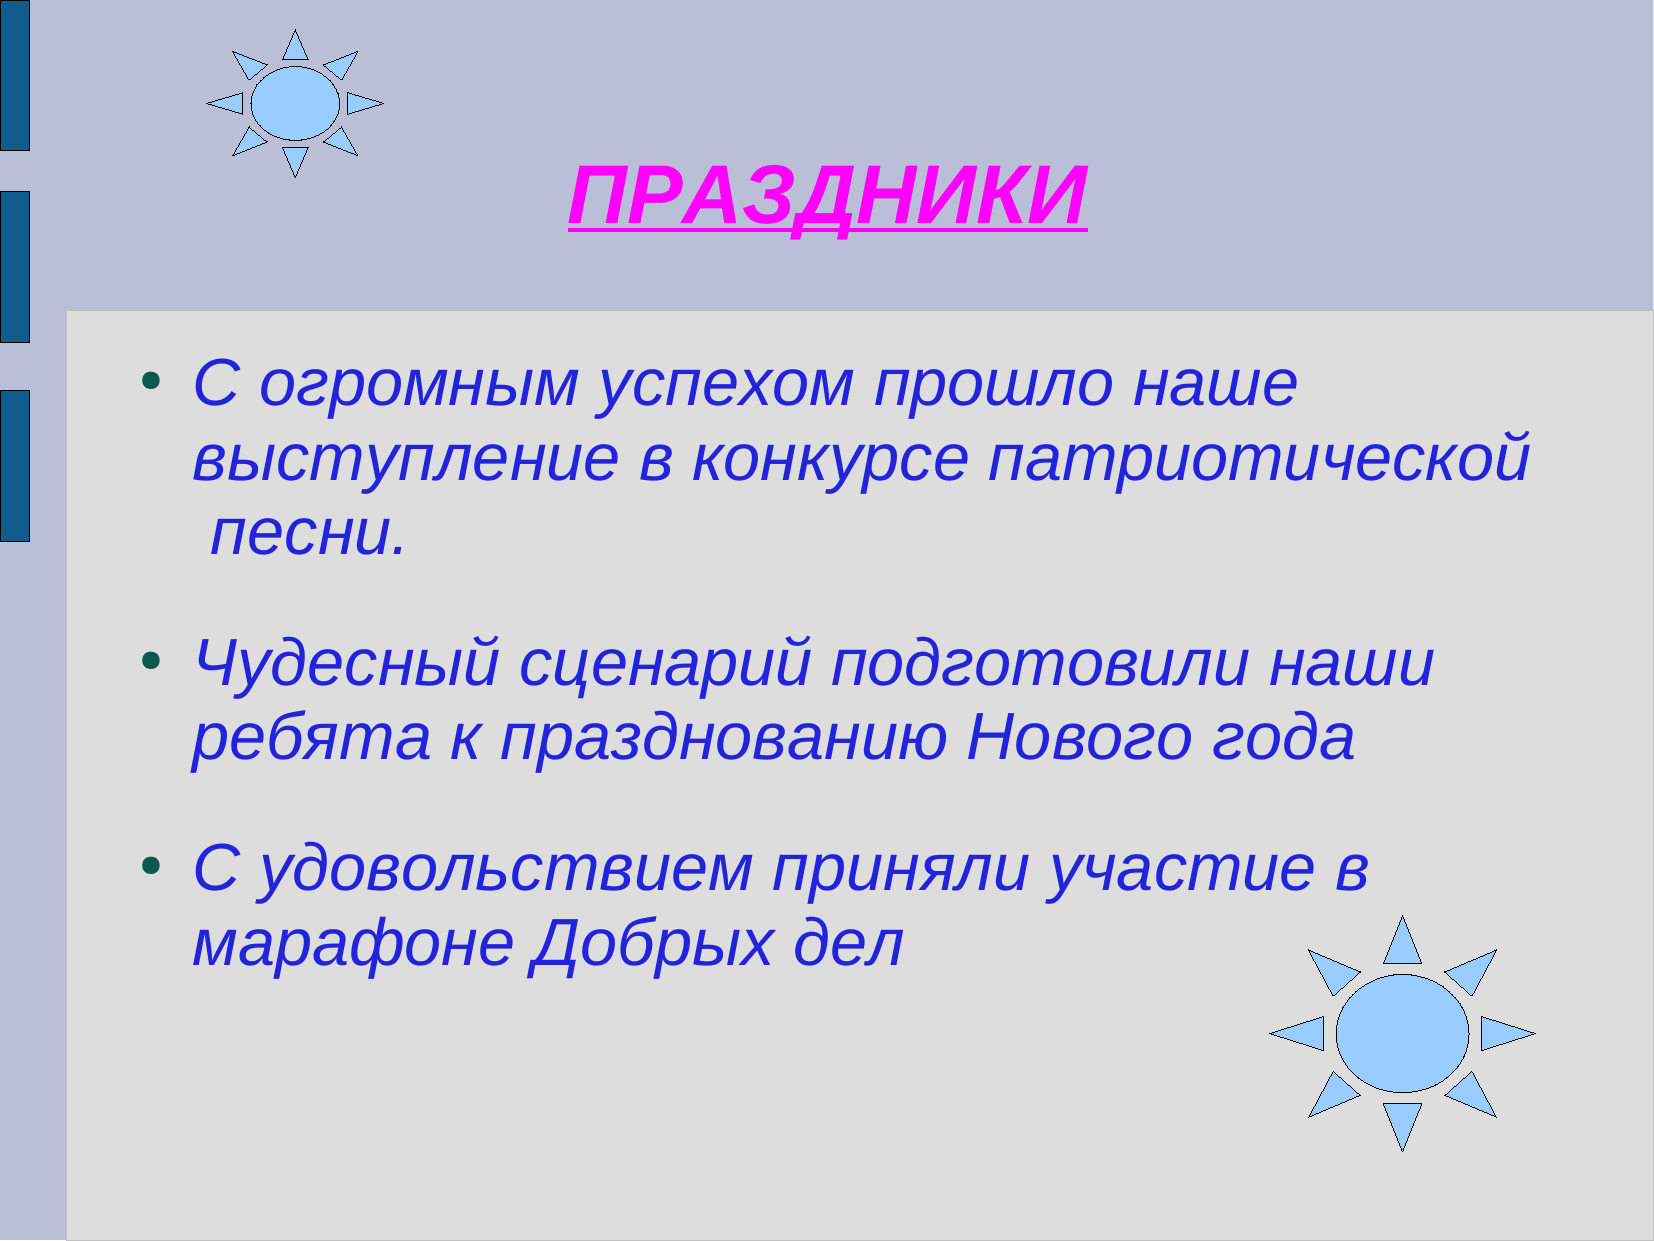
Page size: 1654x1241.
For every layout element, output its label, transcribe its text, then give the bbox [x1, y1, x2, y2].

text_box [1383, 1103, 1422, 1152]
text_box [232, 51, 268, 80]
text_box [1444, 1071, 1497, 1118]
text_box [232, 126, 268, 156]
text_box [323, 126, 358, 156]
text_box [323, 51, 358, 80]
text_box [347, 92, 384, 115]
text_box [1444, 949, 1497, 996]
text_box [282, 29, 309, 60]
list С огромным успехом прошло наше выступление в конкурсе патриотической песни. Чудесный сценарий подготовили наши ребята к празднованию Нового года С удовольствием приняли участие в марафоне Добрых дел [121, 344, 1534, 1127]
text_box [1383, 915, 1422, 964]
text_box [206, 92, 243, 115]
title ПРАЗДНИКИ [121, 91, 1534, 299]
text_box [1308, 1071, 1361, 1118]
text_box [1336, 974, 1470, 1093]
text_box [1269, 1016, 1324, 1051]
text_box [1308, 949, 1361, 996]
text_box [250, 66, 340, 141]
text_box [1481, 1016, 1536, 1051]
text_box [282, 147, 309, 178]
